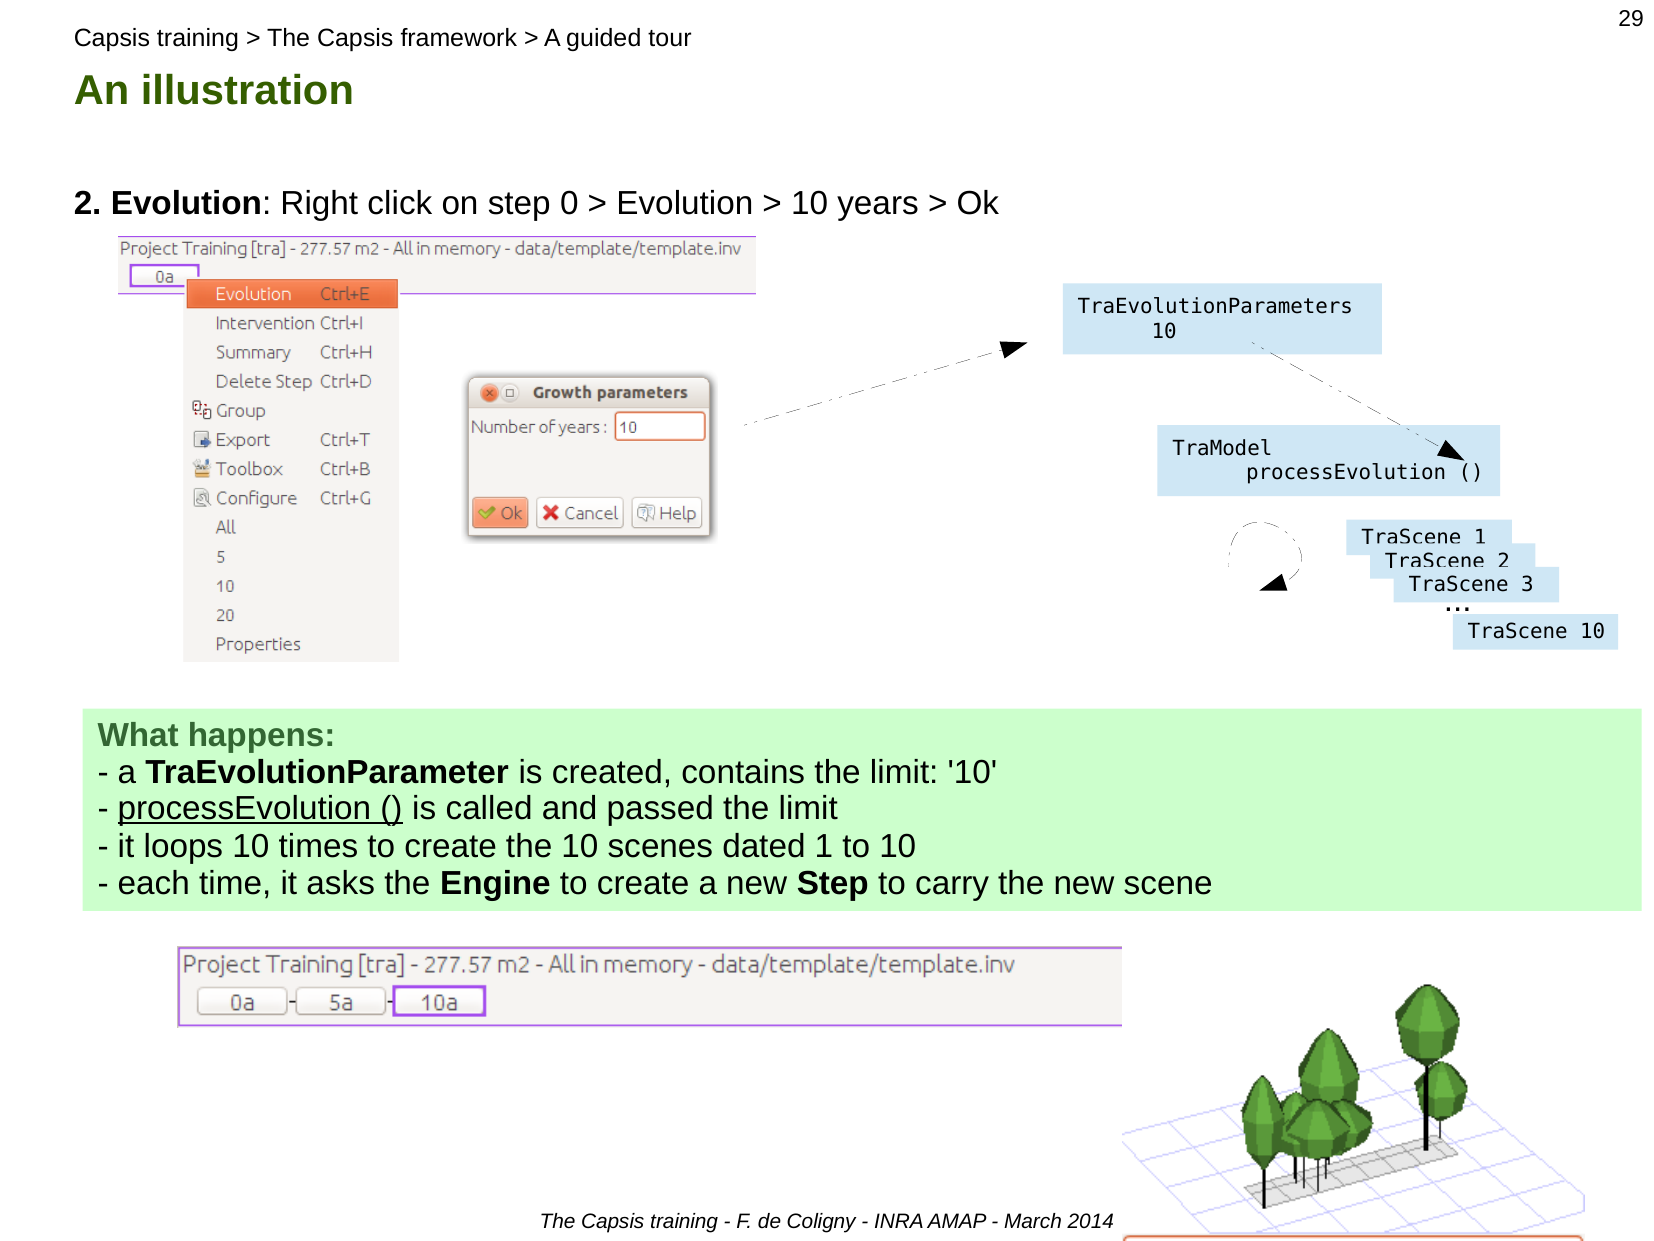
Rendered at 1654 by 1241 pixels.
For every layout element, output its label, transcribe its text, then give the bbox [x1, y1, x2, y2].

text_box TraScene 1 [1346, 519, 1512, 556]
text_box TraScene 3 [1393, 566, 1560, 603]
text_box TraModel processEvolution () [1157, 425, 1501, 497]
text_box What happens: - a TraEvolutionParameter is created, contains the limit: '10' - processEvolution () is called and passed the limit - it loops 10 times to create the 10 scenes dated 1 to 10 - each time, it asks the Engine to create a new Step to carry the new scene [82, 708, 1642, 911]
text_box Capsis training > The Capsis framework > A guided tour [59, 16, 1004, 59]
picture [177, 944, 1585, 1201]
text_box TraScene 2 [1370, 543, 1536, 579]
text_box TraScene 10 [1452, 614, 1619, 650]
text_box 2. Evolution: Right click on step 0 > Evolution > 10 years > Ok [59, 177, 1099, 230]
text_box An illustration [59, 59, 1016, 121]
text_box ... [1429, 573, 1501, 626]
text_box The Capsis training - F. de Coligny - INRA AMAP - March 2014 [0, 1201, 1654, 1241]
picture [118, 236, 756, 662]
text_box TraEvolutionParameters 10 [1062, 283, 1382, 355]
